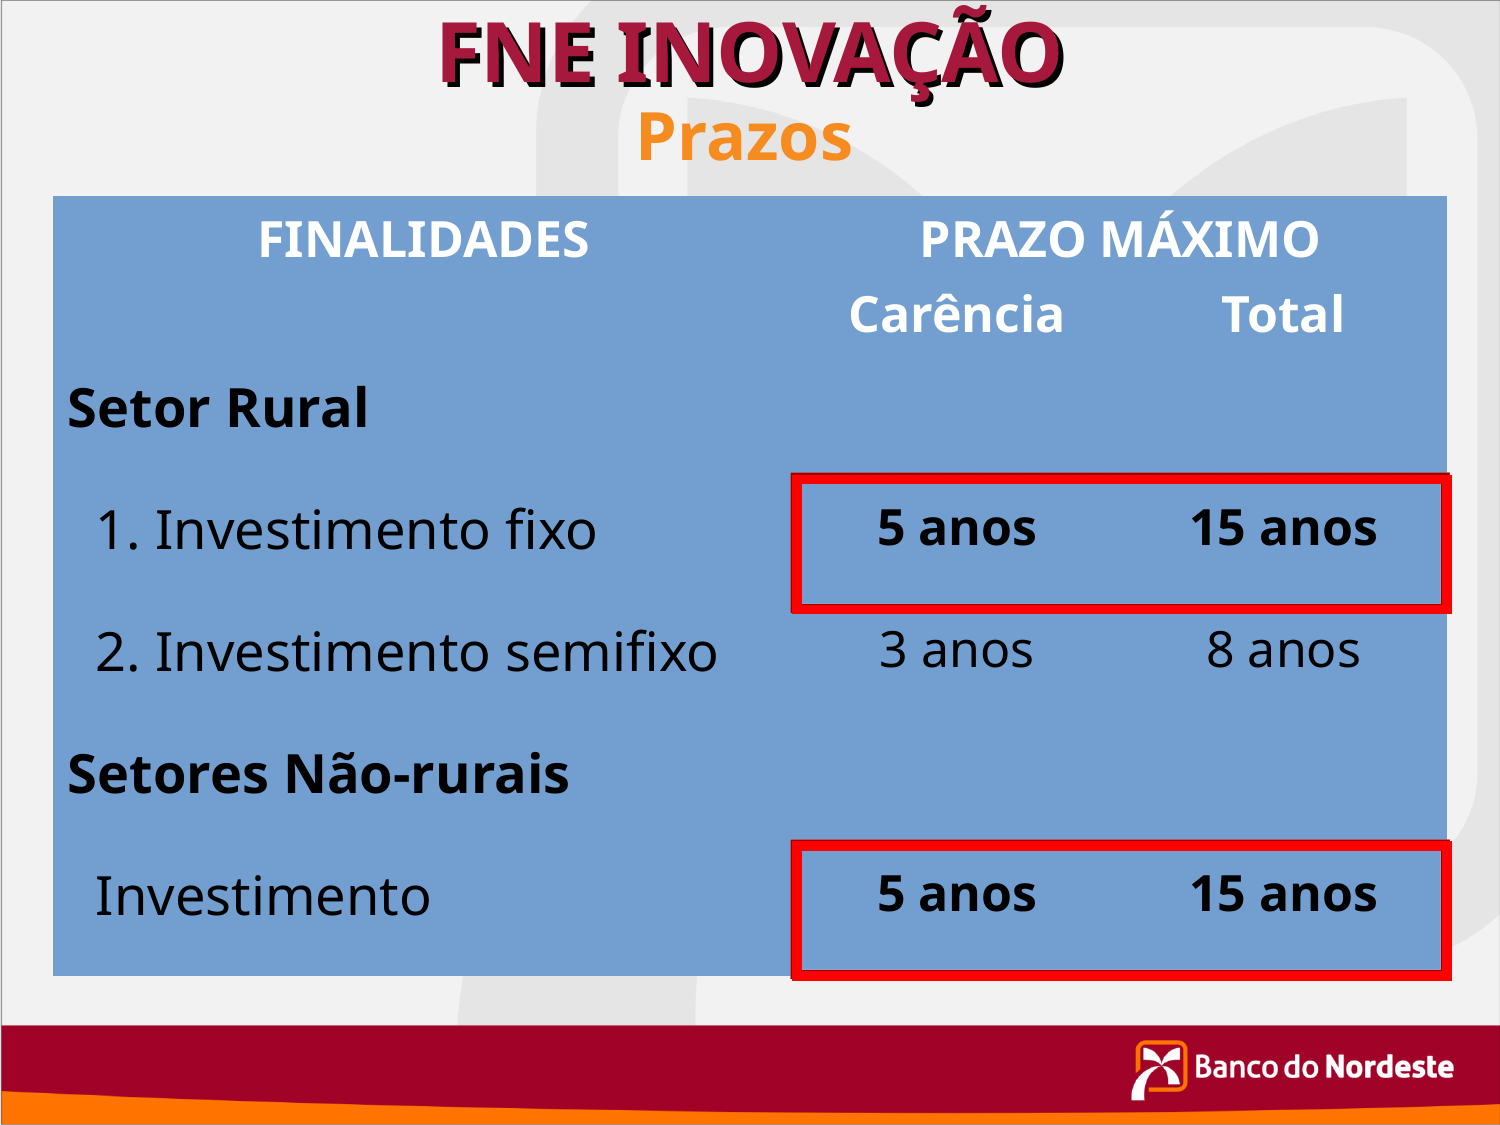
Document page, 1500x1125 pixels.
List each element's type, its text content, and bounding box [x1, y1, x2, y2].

table_header FINALIDADES [53, 196, 794, 362]
table_cell 15 anos [1121, 851, 1440, 969]
table_cell 8 anos [1121, 614, 1447, 728]
table_cell Setores Não-rurais [53, 728, 794, 850]
table_cell [1121, 362, 1447, 472]
table_cell [794, 362, 1121, 472]
table_cell Setor Rural [53, 362, 794, 484]
table_cell Total [1121, 271, 1447, 362]
table_cell 1. Investimento fixo [53, 484, 790, 606]
text_box Prazos [0, 102, 1495, 173]
table_cell 2. Investimento semifixo [53, 606, 794, 728]
table_header PRAZO MÁXIMO [794, 196, 1447, 271]
table_cell 15 anos [1121, 484, 1440, 603]
table_cell 5 anos [802, 484, 1121, 603]
table_cell [1121, 728, 1447, 839]
table_cell Investimento [53, 850, 790, 976]
table_cell 5 anos [802, 851, 1121, 969]
text_box FNE INOVAÇÃO [0, 19, 1500, 105]
table_cell [794, 728, 1121, 839]
table_cell Carência [794, 271, 1121, 362]
table_cell 3 anos [794, 614, 1121, 728]
